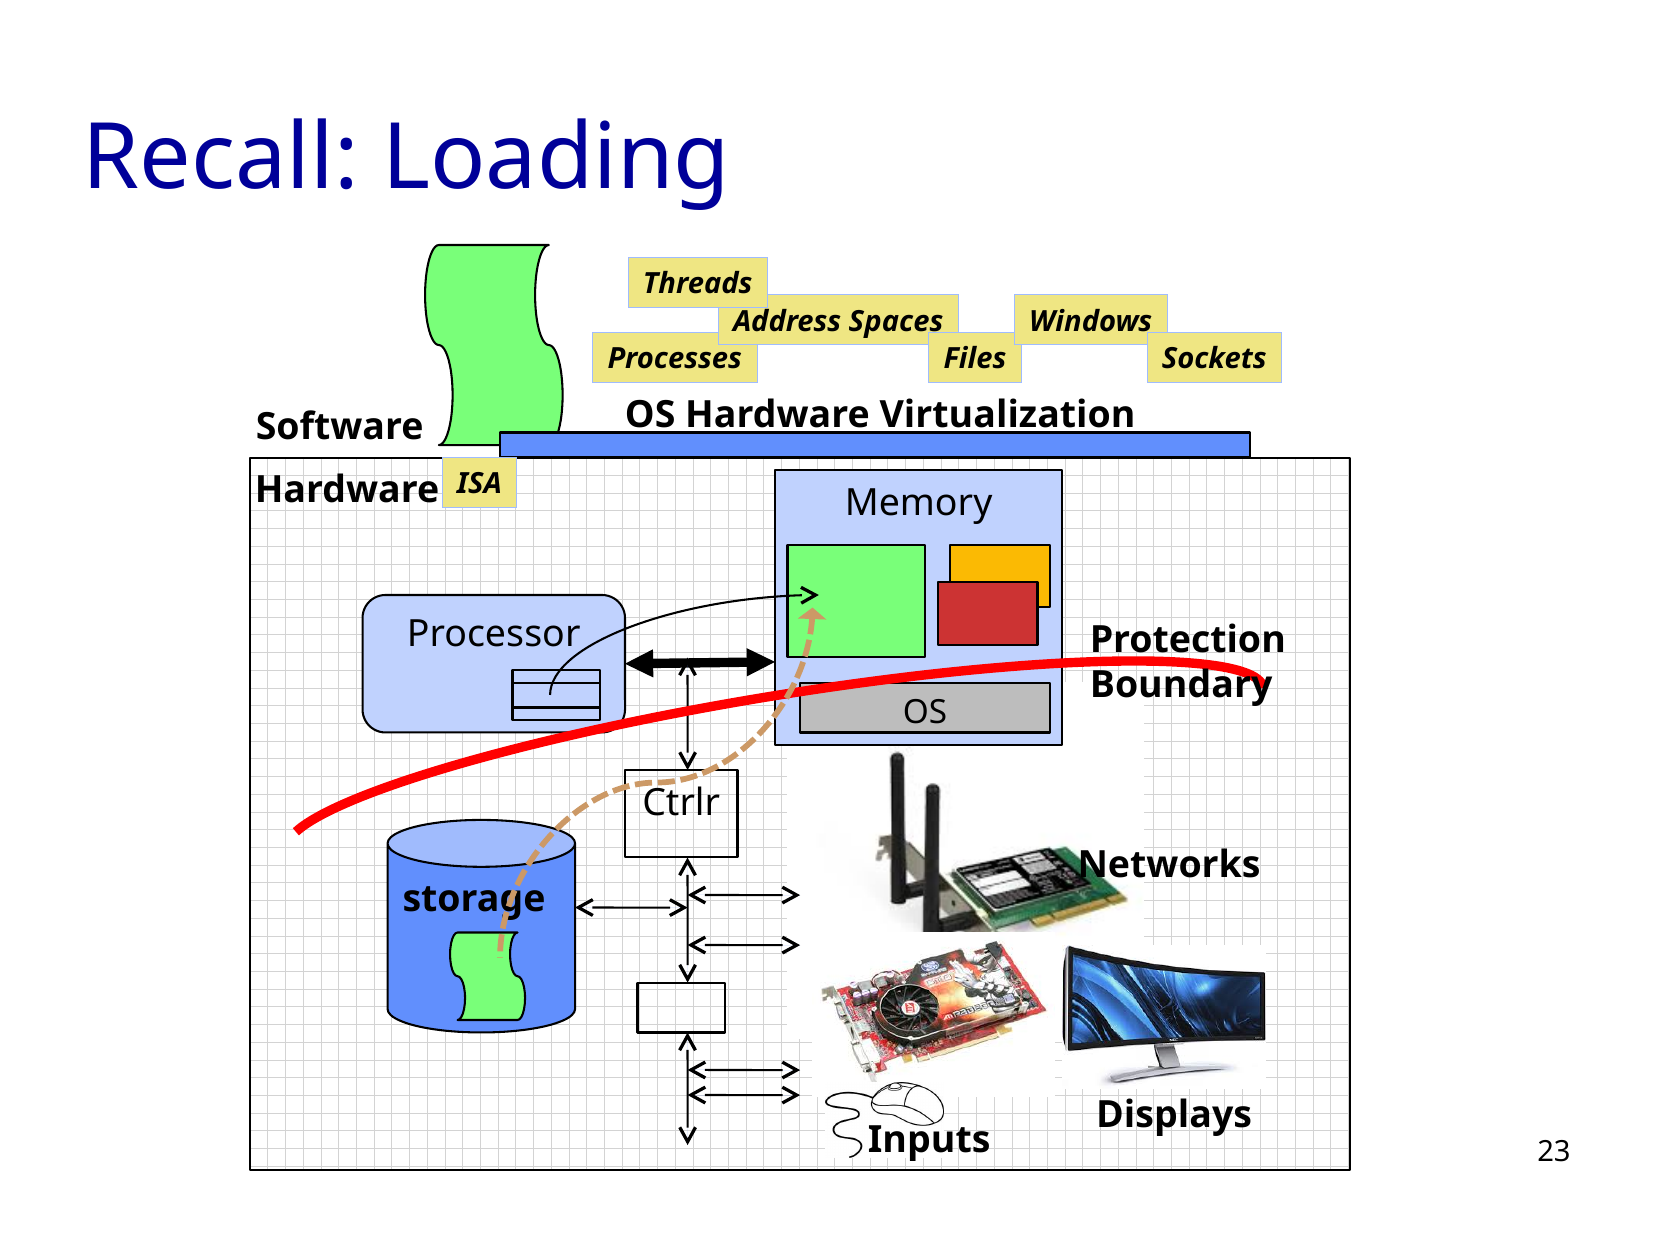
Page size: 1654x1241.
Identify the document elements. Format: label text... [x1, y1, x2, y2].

text_box [250, 245, 1351, 1171]
text_box Hardware [240, 457, 455, 518]
text_box Sockets [1147, 332, 1282, 383]
text_box OS [800, 682, 826, 686]
text_box OS Hardware Virtualization [610, 382, 1152, 443]
text_box Windows [1014, 294, 1168, 345]
text_box Memory [774, 668, 1063, 745]
text_box Software [241, 394, 439, 455]
text_box OS [800, 682, 1051, 733]
title Recall: Loading [82, 49, 1571, 257]
text_box Ctrlr [625, 769, 738, 858]
text_box Inputs [853, 1107, 1006, 1168]
text_box ISA [442, 457, 517, 508]
text_box Files [928, 332, 1022, 383]
text_box storage [387, 844, 576, 1033]
text_box Networks [1062, 832, 1276, 893]
text_box Displays [1081, 1082, 1267, 1143]
text_box Processes [592, 332, 758, 383]
text_box Memory [774, 470, 1063, 690]
list Problem: Not all processes fit in memory Breaks the illusion of dedicated machine Extreme context switch: when process is not running, move it to disk [387, 819, 576, 867]
text_box Protection Boundary [1074, 607, 1313, 713]
picture [787, 682, 1266, 1158]
text_box Address Spaces [718, 294, 959, 345]
text_box Threads [628, 257, 768, 308]
text_box Processor [362, 594, 626, 733]
